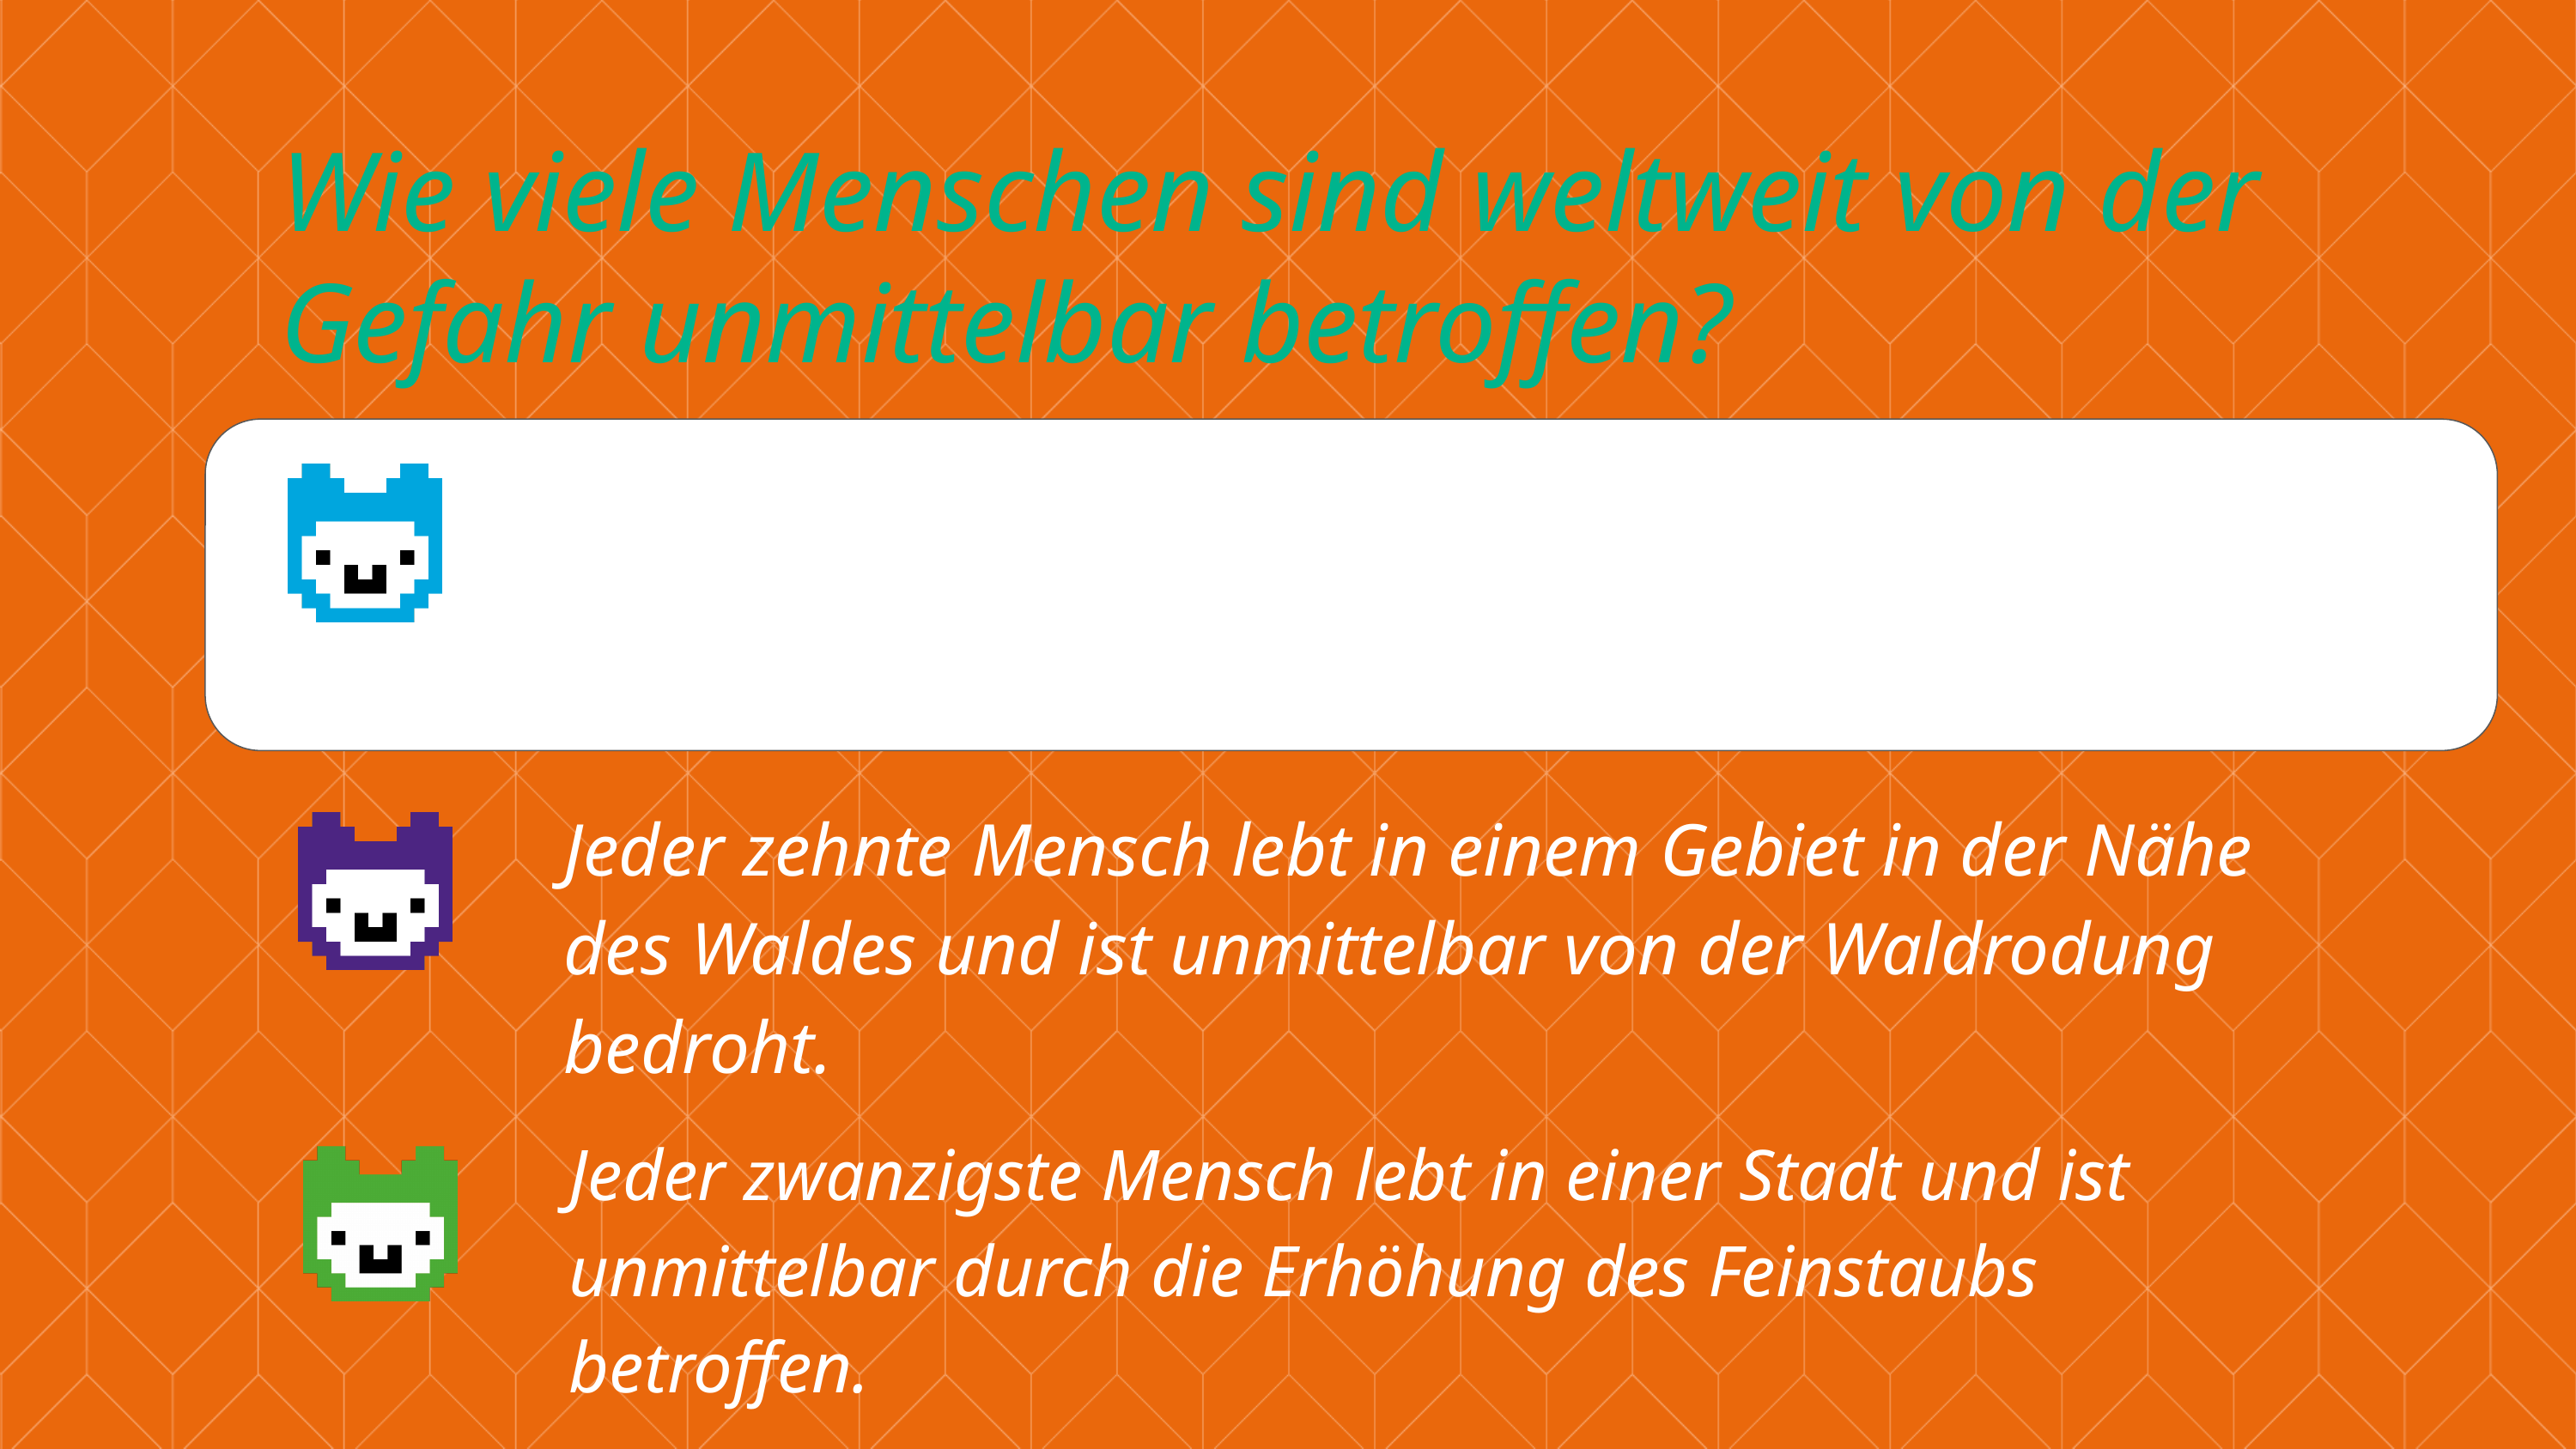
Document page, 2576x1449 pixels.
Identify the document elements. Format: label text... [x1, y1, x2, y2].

text_box Wie viele Menschen sind weltweit von der Gefahr unmittelbar betroffen? [267, 45, 2309, 285]
picture [0, 0, 2576, 1449]
text_box Jeder zwanzigste Mensch lebt in einer Stadt und ist unmittelbar durch die Erhöhung des Feinstaubs betroffen. [556, 1082, 2215, 1421]
text_box [204, 419, 550, 751]
text_box Jeder fünfte Mensche lebt weniger als 30 Kilometer vom Meer entfernt und ist unmittelbar durch den Anstieg des Meeresspiegels bedroht. [550, 407, 2427, 878]
text_box [2427, 419, 2498, 751]
text_box Jeder zehnte Mensch lebt in einem Gebiet in der Nähe des Waldes und ist unmittelbar von der Waldrodung bedroht. [550, 753, 2309, 1101]
